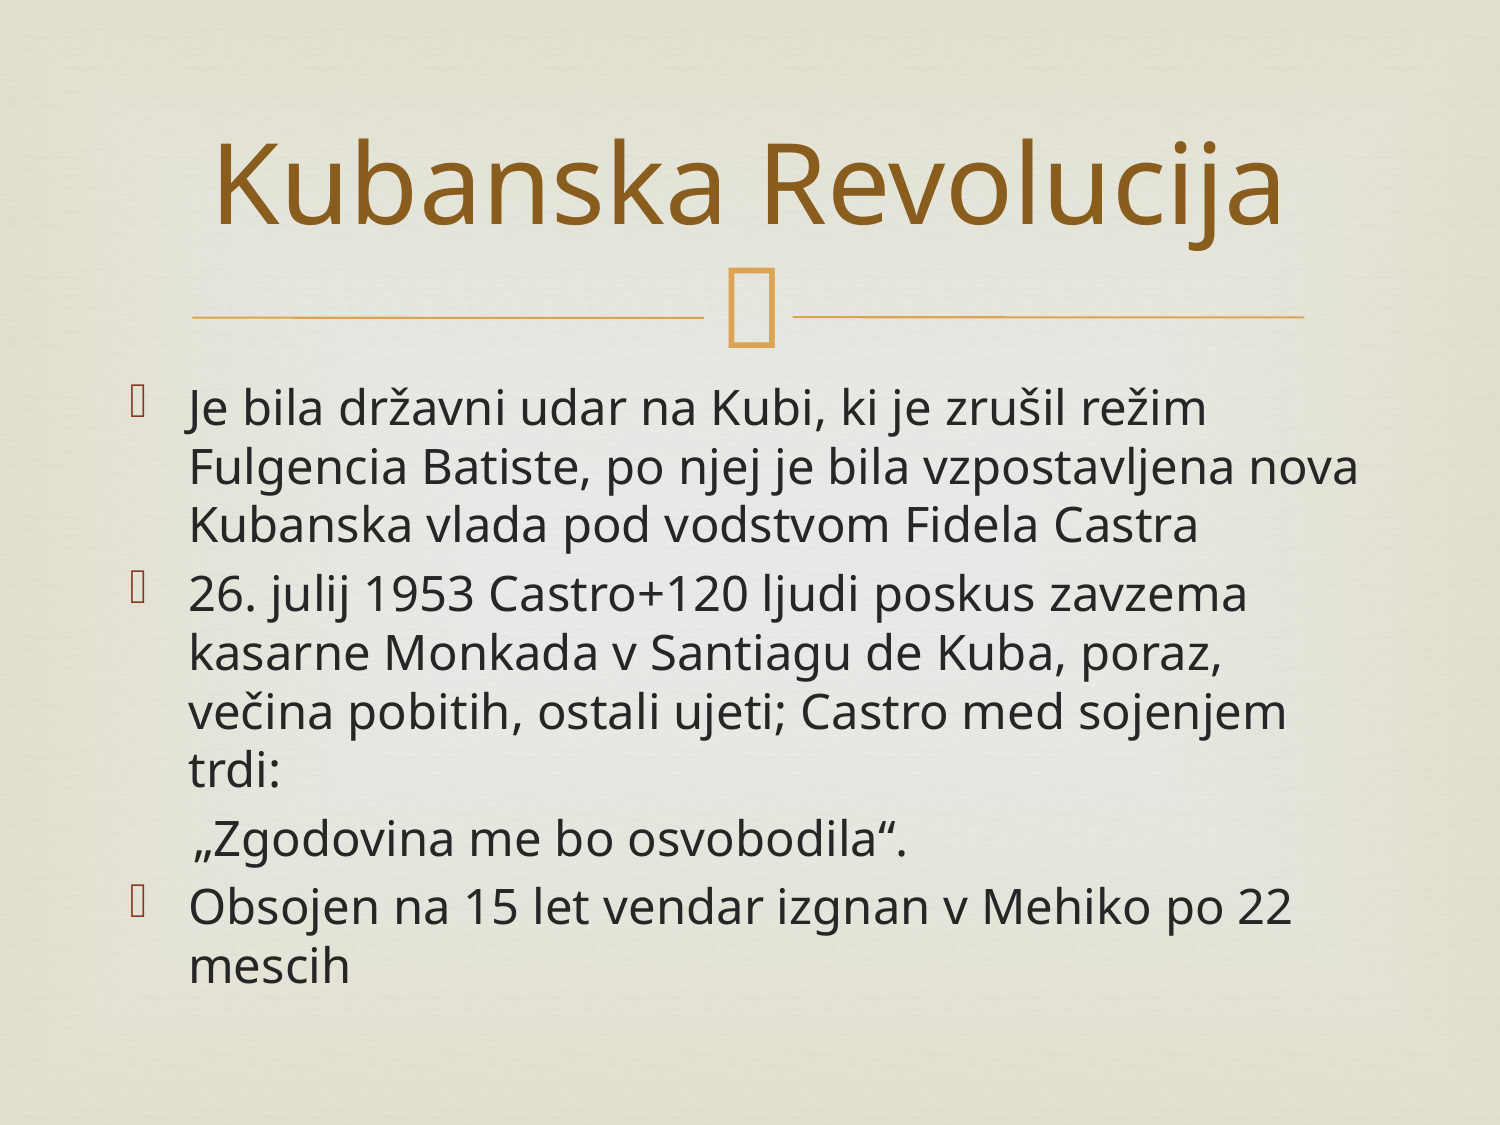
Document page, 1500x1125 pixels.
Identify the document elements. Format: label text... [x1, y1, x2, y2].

title Kubanska Revolucija [113, 93, 1386, 267]
list Je bila državni udar na Kubi, ki je zrušil režim Fulgencia Batiste, po njej je bila vzpostavljena nova Kubanska vlada pod vodstvom Fidela Castra 26. julij 1953 Castro+120 ljudi poskus zavzema kasarne Monkada v Santiagu de Kuba, poraz, večina pobitih, ostali ujeti; Castro med sojenjem trdi: „Zgodovina me bo osvobodila“. Obsojen na 15 let vendar izgnan v Mehiko po 22 mescih [114, 368, 1386, 1005]
